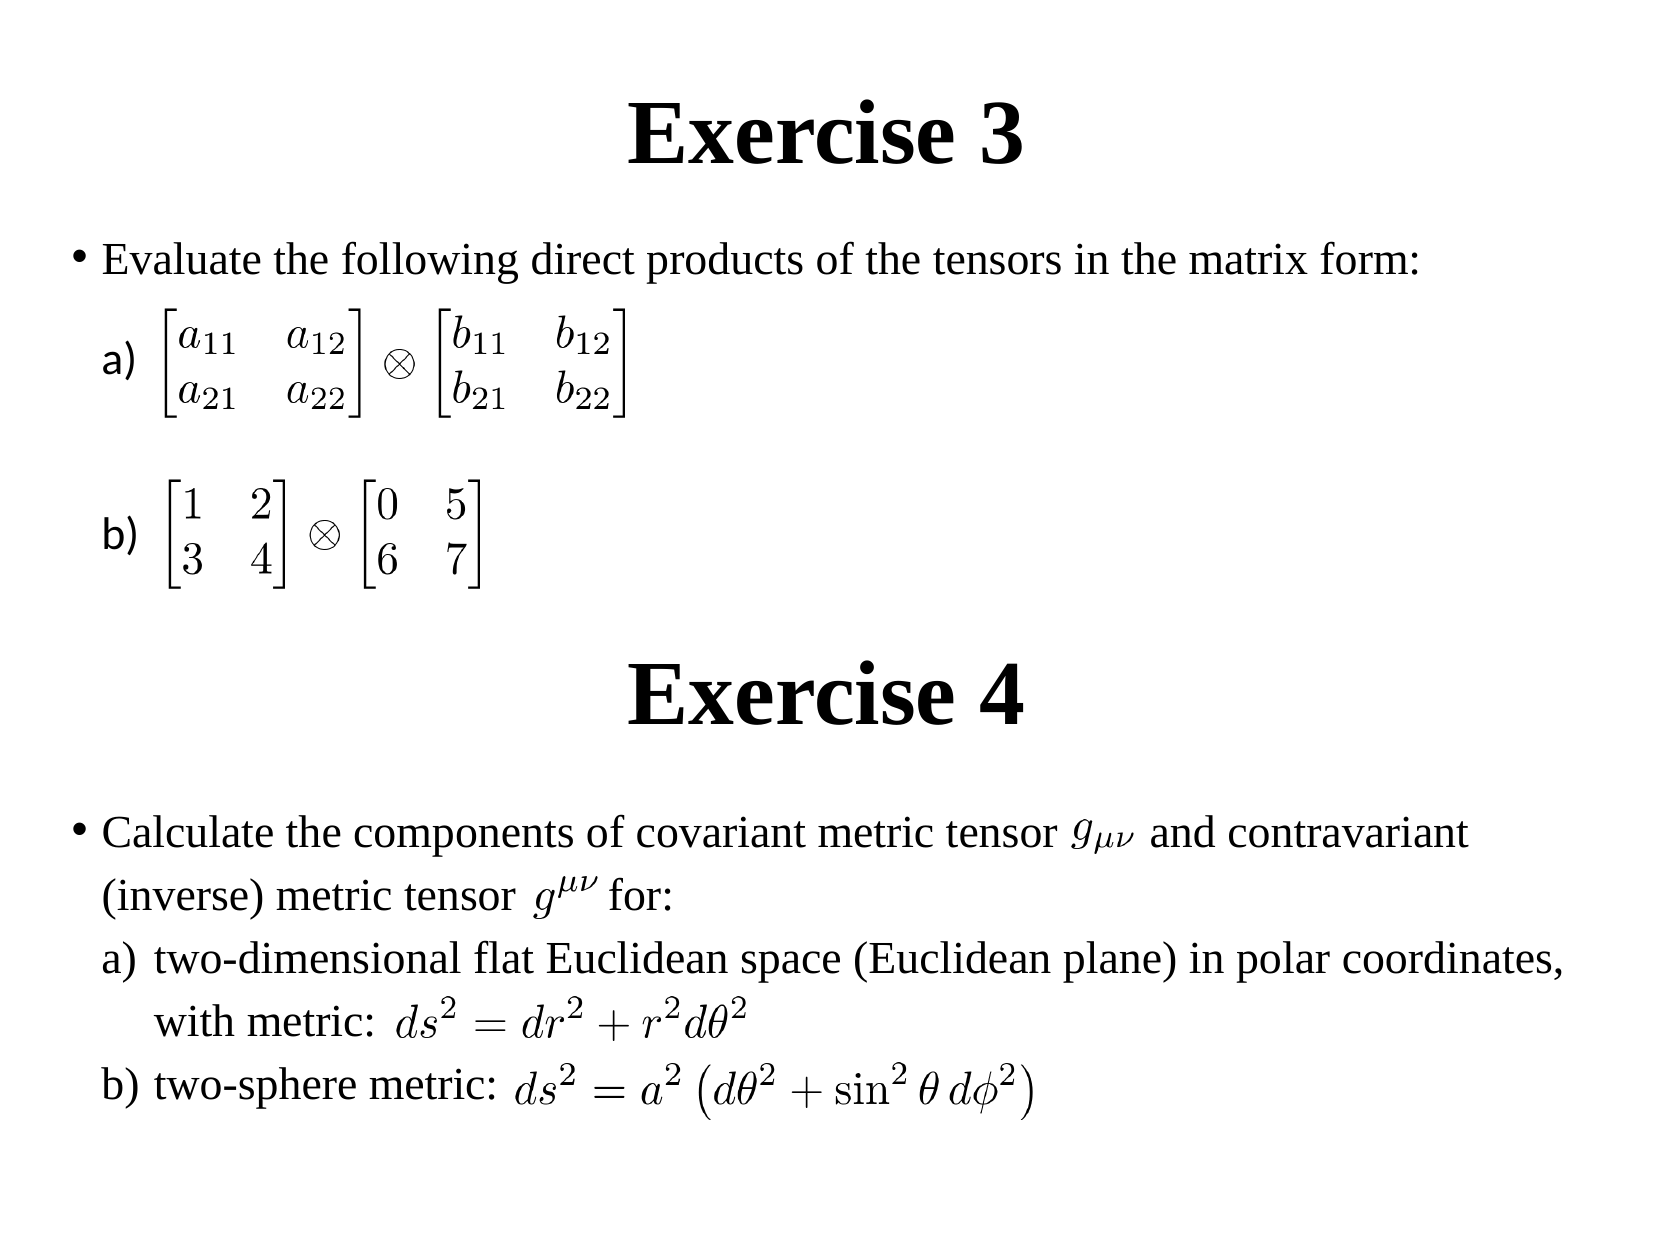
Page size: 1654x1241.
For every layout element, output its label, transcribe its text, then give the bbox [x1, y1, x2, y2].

list Evaluate the following direct products of the tensors in the matrix form: [56, 212, 1605, 566]
picture [396, 996, 746, 1041]
picture [168, 479, 480, 589]
picture [533, 876, 598, 919]
picture [515, 1062, 1033, 1120]
list Calculate the components of covariant metric tensor and contravariant (inverse) metric tensor for: two-dimensional flat Euclidean space (Euclidean plane) in polar coordinates, with metric: two-sphere metric: [56, 785, 1605, 1117]
picture [1071, 819, 1134, 854]
title Exercise 3 [82, 73, 1571, 181]
title Exercise 4 [82, 634, 1571, 742]
picture [164, 308, 625, 418]
